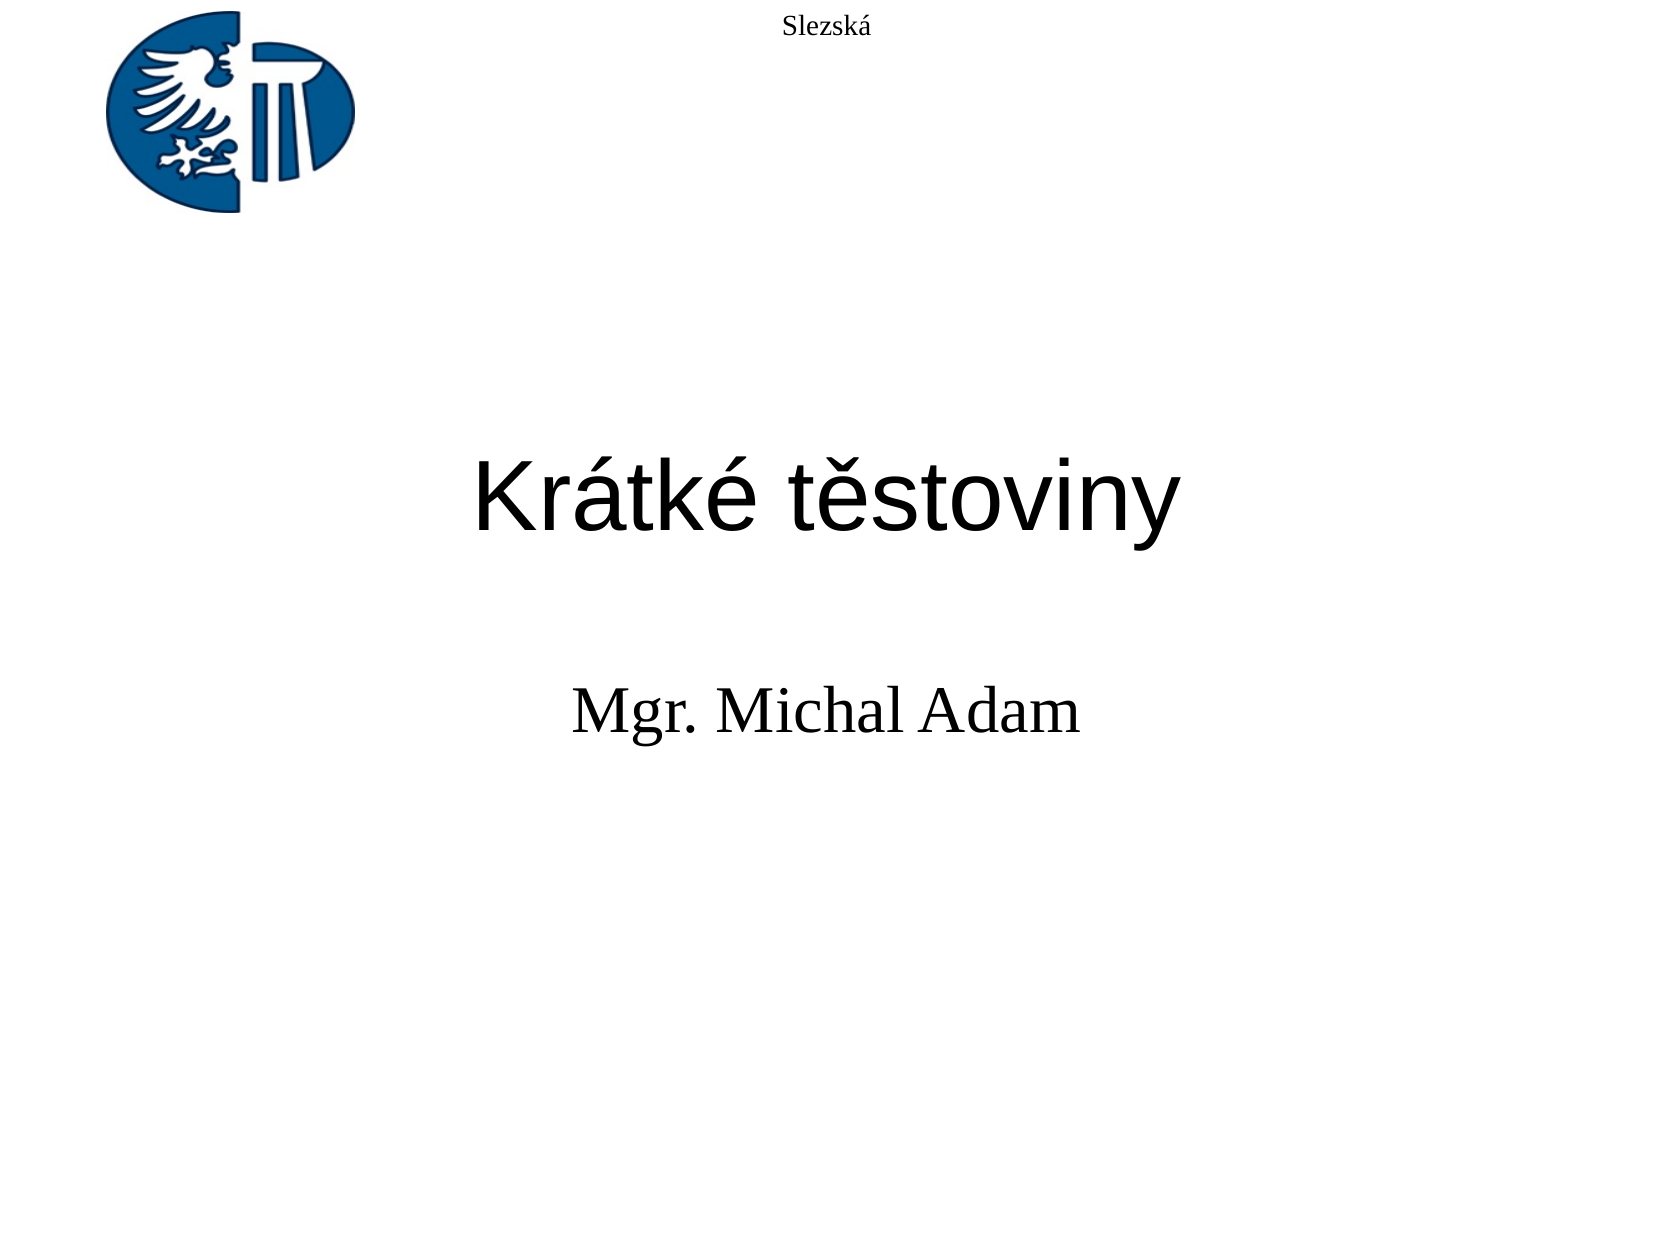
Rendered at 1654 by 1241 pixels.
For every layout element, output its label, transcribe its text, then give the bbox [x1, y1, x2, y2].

list Mgr. Michal Adam [82, 673, 1571, 1241]
picture [106, 11, 355, 213]
title Krátké těstoviny [82, 330, 1571, 662]
